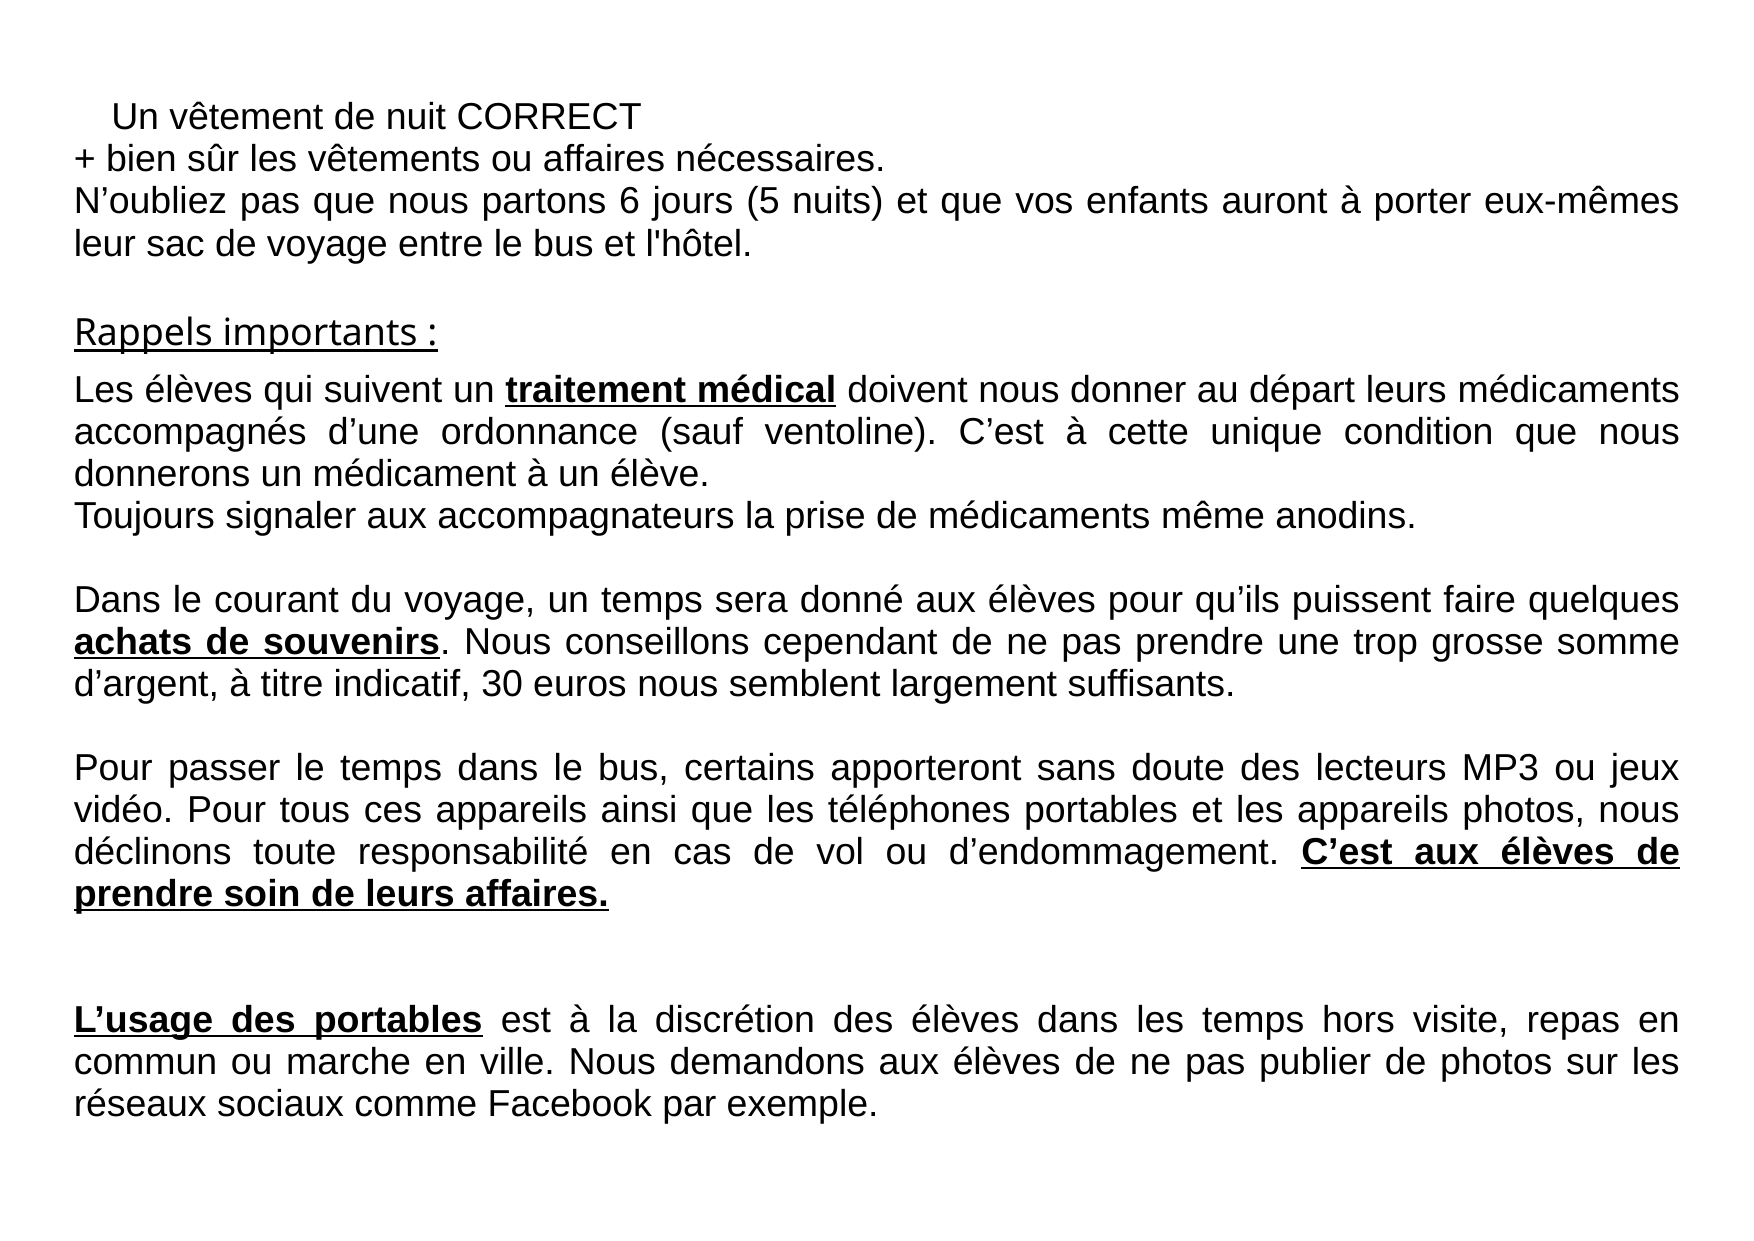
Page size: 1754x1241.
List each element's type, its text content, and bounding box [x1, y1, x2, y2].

text_box Un vêtement de nuit CORRECT + bien sûr les vêtements ou affaires nécessaires. N’oubliez pas que nous partons 6 jours (5 nuits) et que vos enfants auront à porter eux-mêmes leur sac de voyage entre le bus et l'hôtel. Rappels importants : Les élèves qui suivent un traitement médical doivent nous donner au départ leurs médicaments accompagnés d’une ordonnance (sauf ventoline). C’est à cette unique condition que nous donnerons un médicament à un élève. Toujours signaler aux accompagnateurs la prise de médicaments même anodins. Dans le courant du voyage, un temps sera donné aux élèves pour qu’ils puissent faire quelques achats de souvenirs. Nous conseillons cependant de ne pas prendre une trop grosse somme d’argent, à titre indicatif, 30 euros nous semblent largement suffisants. Pour passer le temps dans le bus, certains apporteront sans doute des lecteurs MP3 ou jeux vidéo. Pour tous ces appareils ainsi que les téléphones portables et les appareils photos, nous déclinons toute responsabilité en cas de vol ou d’endommagement. C’est aux élèves de prendre soin de leurs affaires. L’usage des portables est à la discrétion des élèves dans les temps hors visite, repas en commun ou marche en ville. Nous demandons aux élèves de ne pas publier de photos sur les réseaux sociaux comme Facebook par exemple. [59, 88, 1695, 1226]
